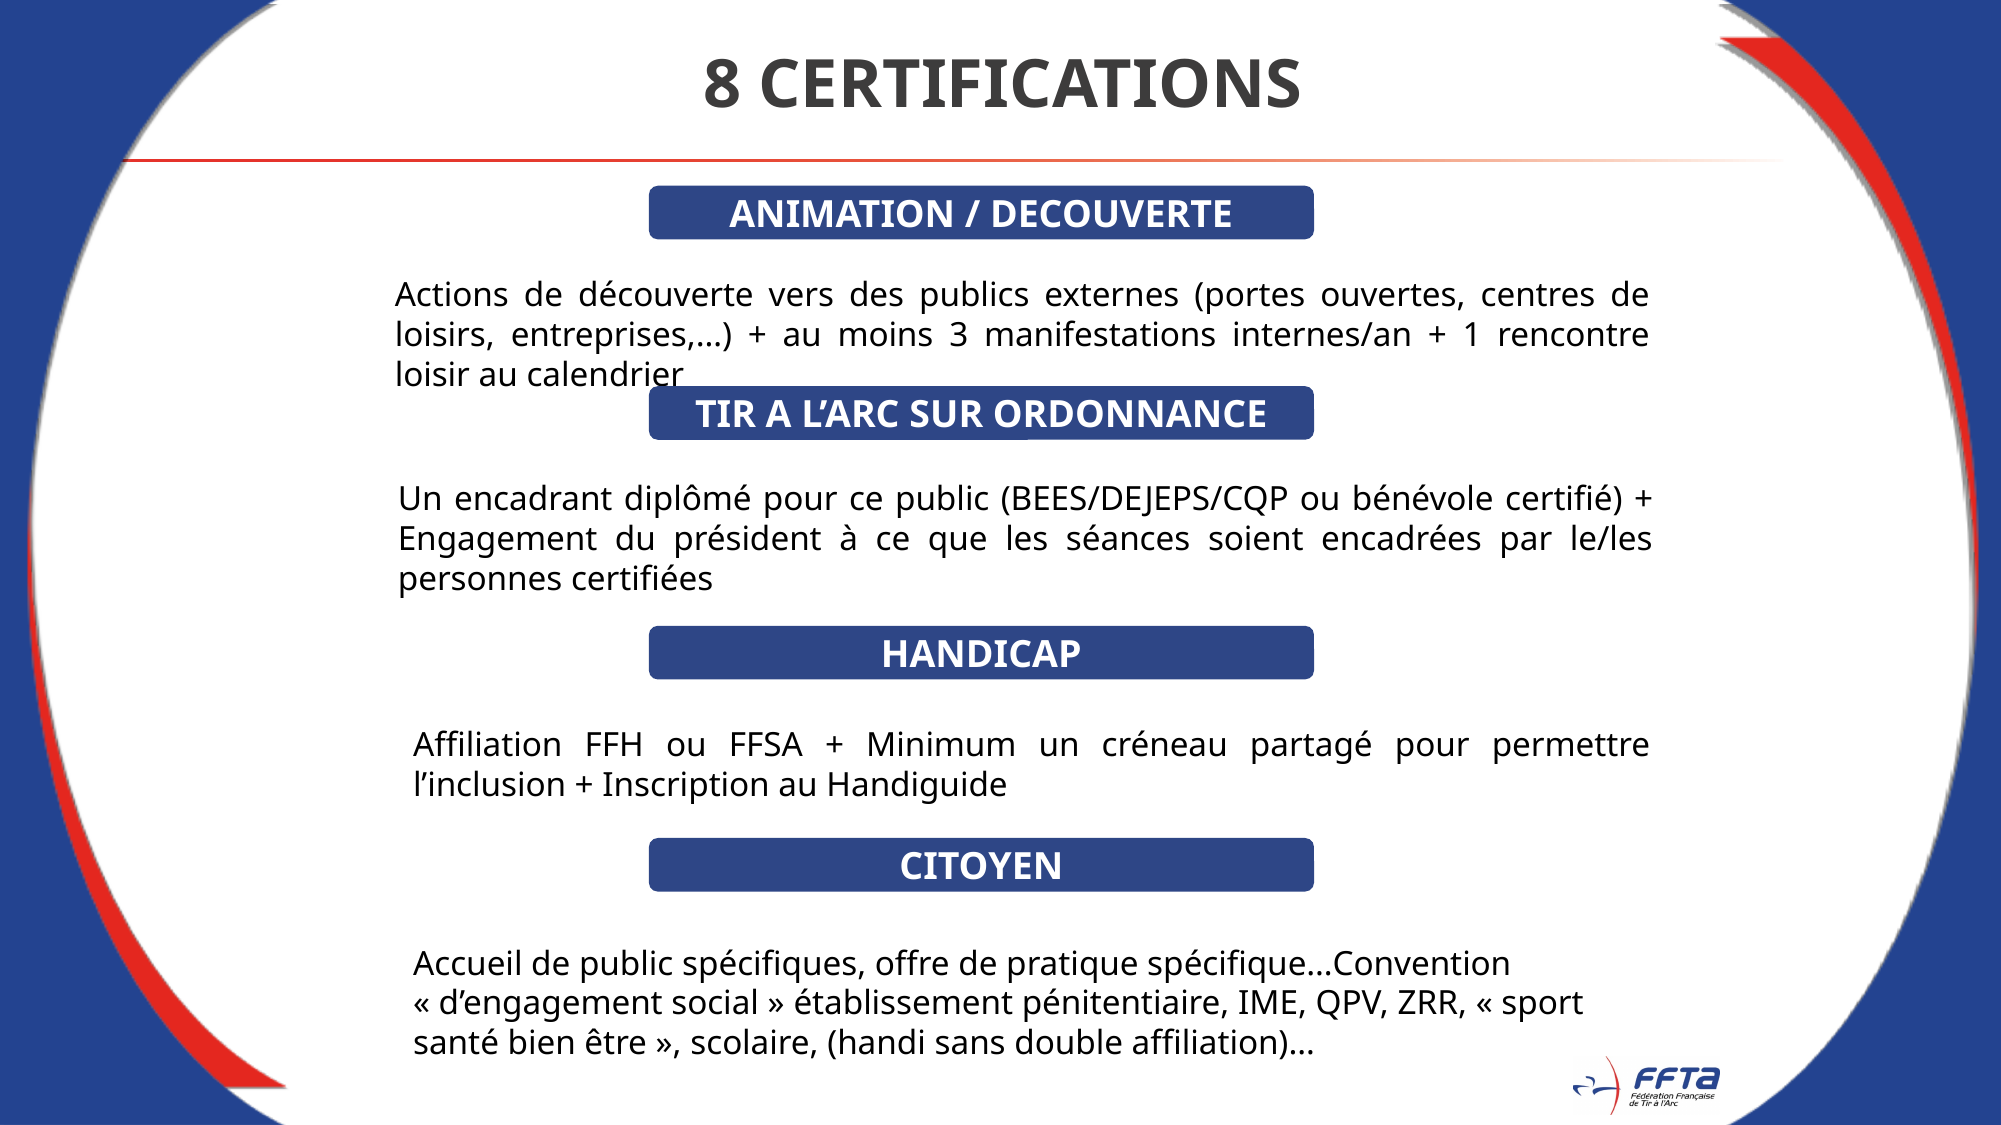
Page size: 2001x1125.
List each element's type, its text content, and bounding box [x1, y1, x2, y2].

text_box Un encadrant diplômé pour ce public (BEES/DEJEPS/CQP ou bénévole certifié) + Engagement du président à ce que les séances soient encadrées par le/les personnes certifiées [383, 469, 1670, 605]
text_box CITOYEN [648, 837, 1315, 892]
text_box Accueil de public spécifiques, offre de pratique spécifique…Convention « d’engagement social » établissement pénitentiaire, IME, QPV, ZRR, « sport santé bien être », scolaire, (handi sans double affiliation)… [398, 934, 1685, 1069]
picture [1573, 162, 2000, 1125]
text_box HANDICAP [648, 625, 1315, 680]
picture [0, 162, 287, 1125]
text_box Actions de découverte vers des publics externes (portes ouvertes, centres de loisirs, entreprises,…) + au moins 3 manifestations internes/an + 1 rencontre loisir au calendrier [380, 265, 1667, 401]
text_box ANIMATION / DECOUVERTE [648, 185, 1315, 240]
text_box TIR A L’ARC SUR ORDONNANCE [648, 386, 1315, 440]
text_box Affiliation FFH ou FFSA + Minimum un créneau partagé pour permettre l’inclusion + Inscription au Handiguide [398, 716, 1667, 811]
text_box 8 Certifications [0, 0, 2000, 162]
